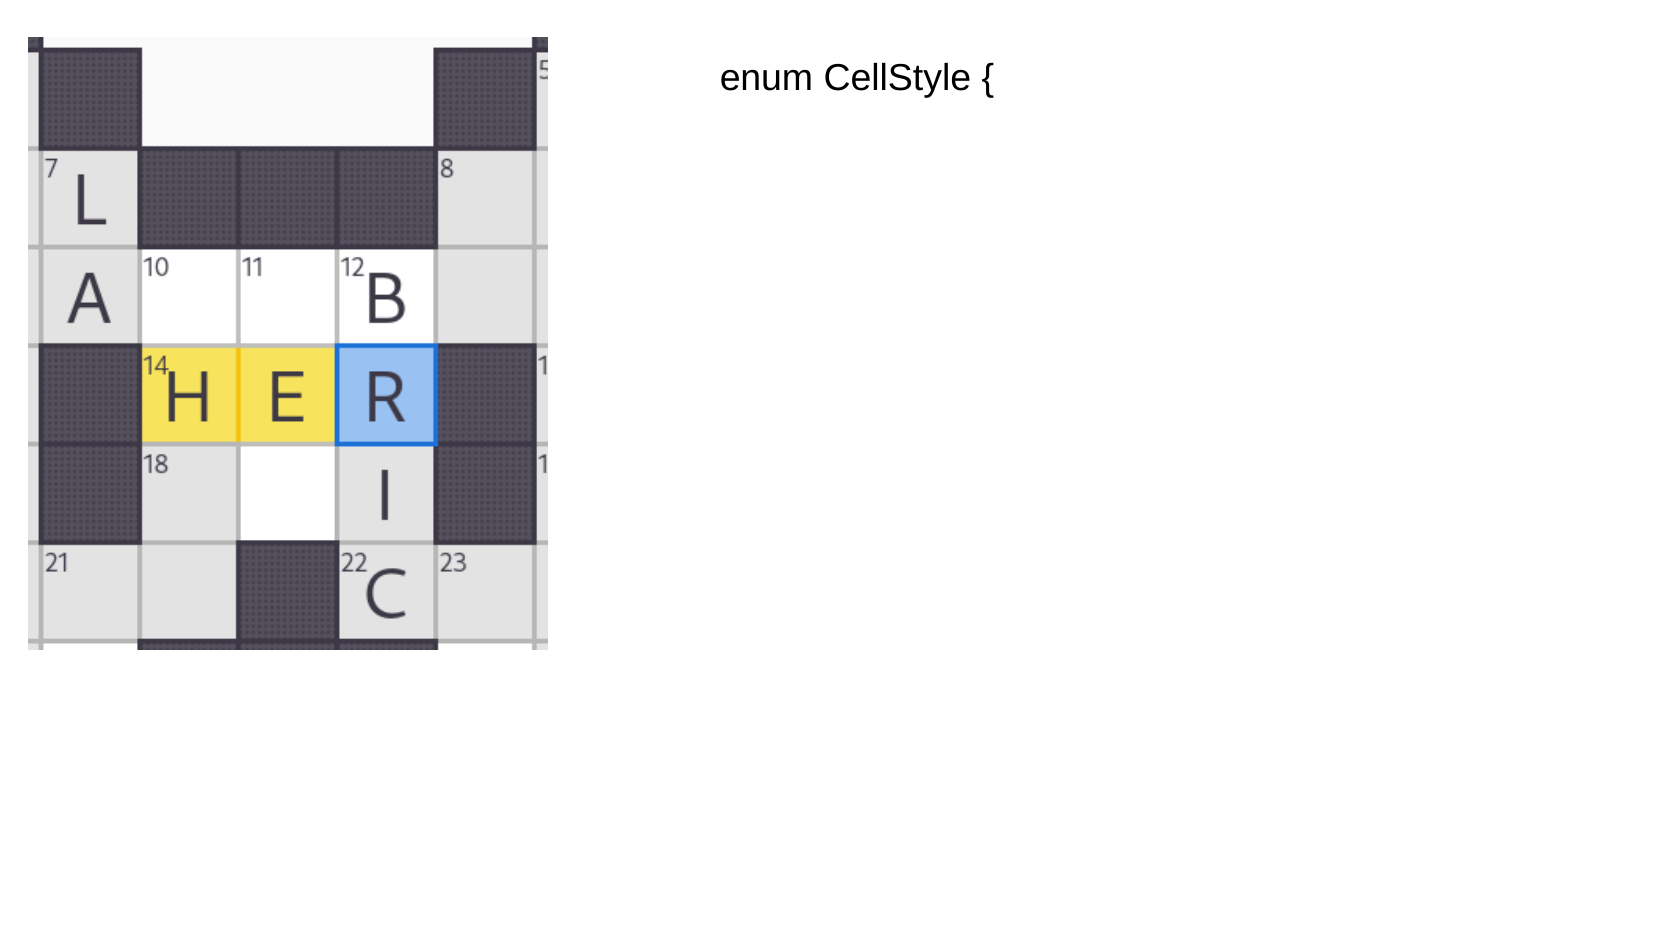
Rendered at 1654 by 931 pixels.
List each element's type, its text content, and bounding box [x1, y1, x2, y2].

text_box enum CellStyle { Null, Normal, Highlighted, Focused, Block } struct LayoutCell { CellStyle style; GdkRGBA bg_color; gboolean bg_color_set; char *main_text; char *cluenum_text; } [705, 49, 1167, 778]
picture [28, 37, 548, 650]
